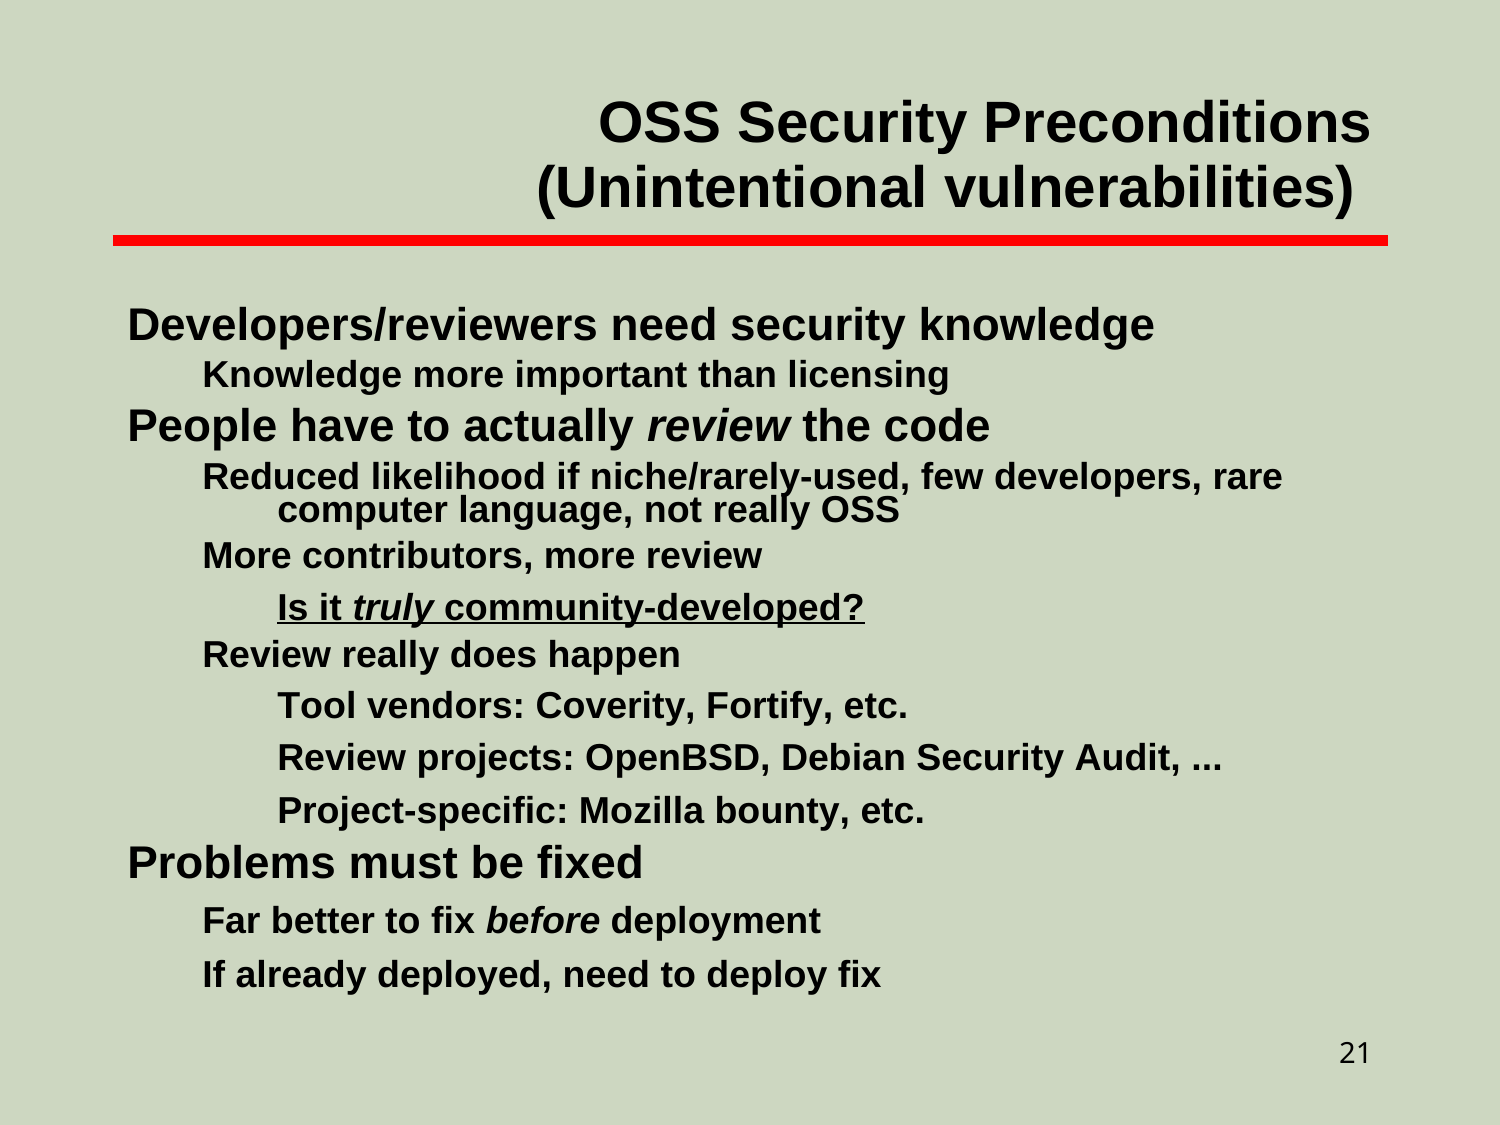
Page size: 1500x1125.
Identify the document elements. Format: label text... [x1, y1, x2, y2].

list Developers/reviewers need security knowledge Knowledge more important than licensing People have to actually review the code Reduced likelihood if niche/rarely-used, few developers, rare computer language, not really OSS More contributors, more review Is it truly community-developed? Review really does happen Tool vendors: Coverity, Fortify, etc. Review projects: OpenBSD, Debian Security Audit, ... Project-specific: Mozilla bounty, etc. Problems must be fixed Far better to fix before deployment If already deployed, need to deploy fix [112, 299, 1388, 1014]
title OSS Security Preconditions (Unintentional vulnerabilities) [337, 81, 1388, 228]
